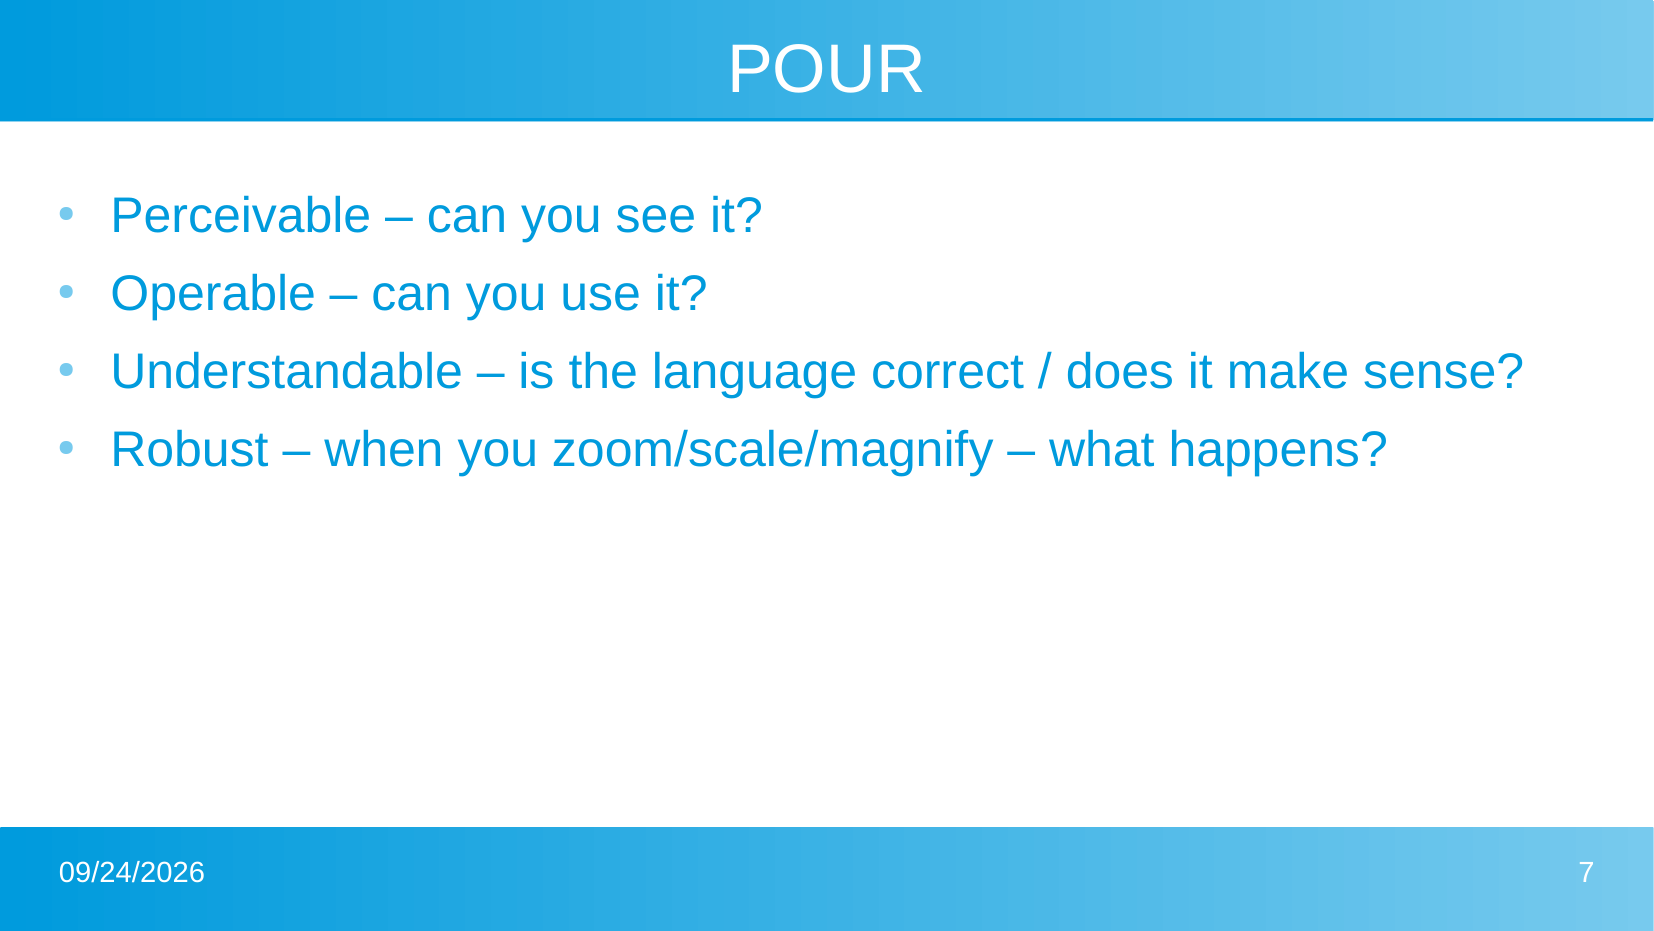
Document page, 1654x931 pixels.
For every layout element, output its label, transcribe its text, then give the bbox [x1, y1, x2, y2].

list Perceivable – can you see it? Operable – can you use it? Understandable – is the language correct / does it make sense? Robust – when you zoom/scale/magnify – what happens? [39, 187, 1576, 779]
title POUR [59, 29, 1595, 108]
